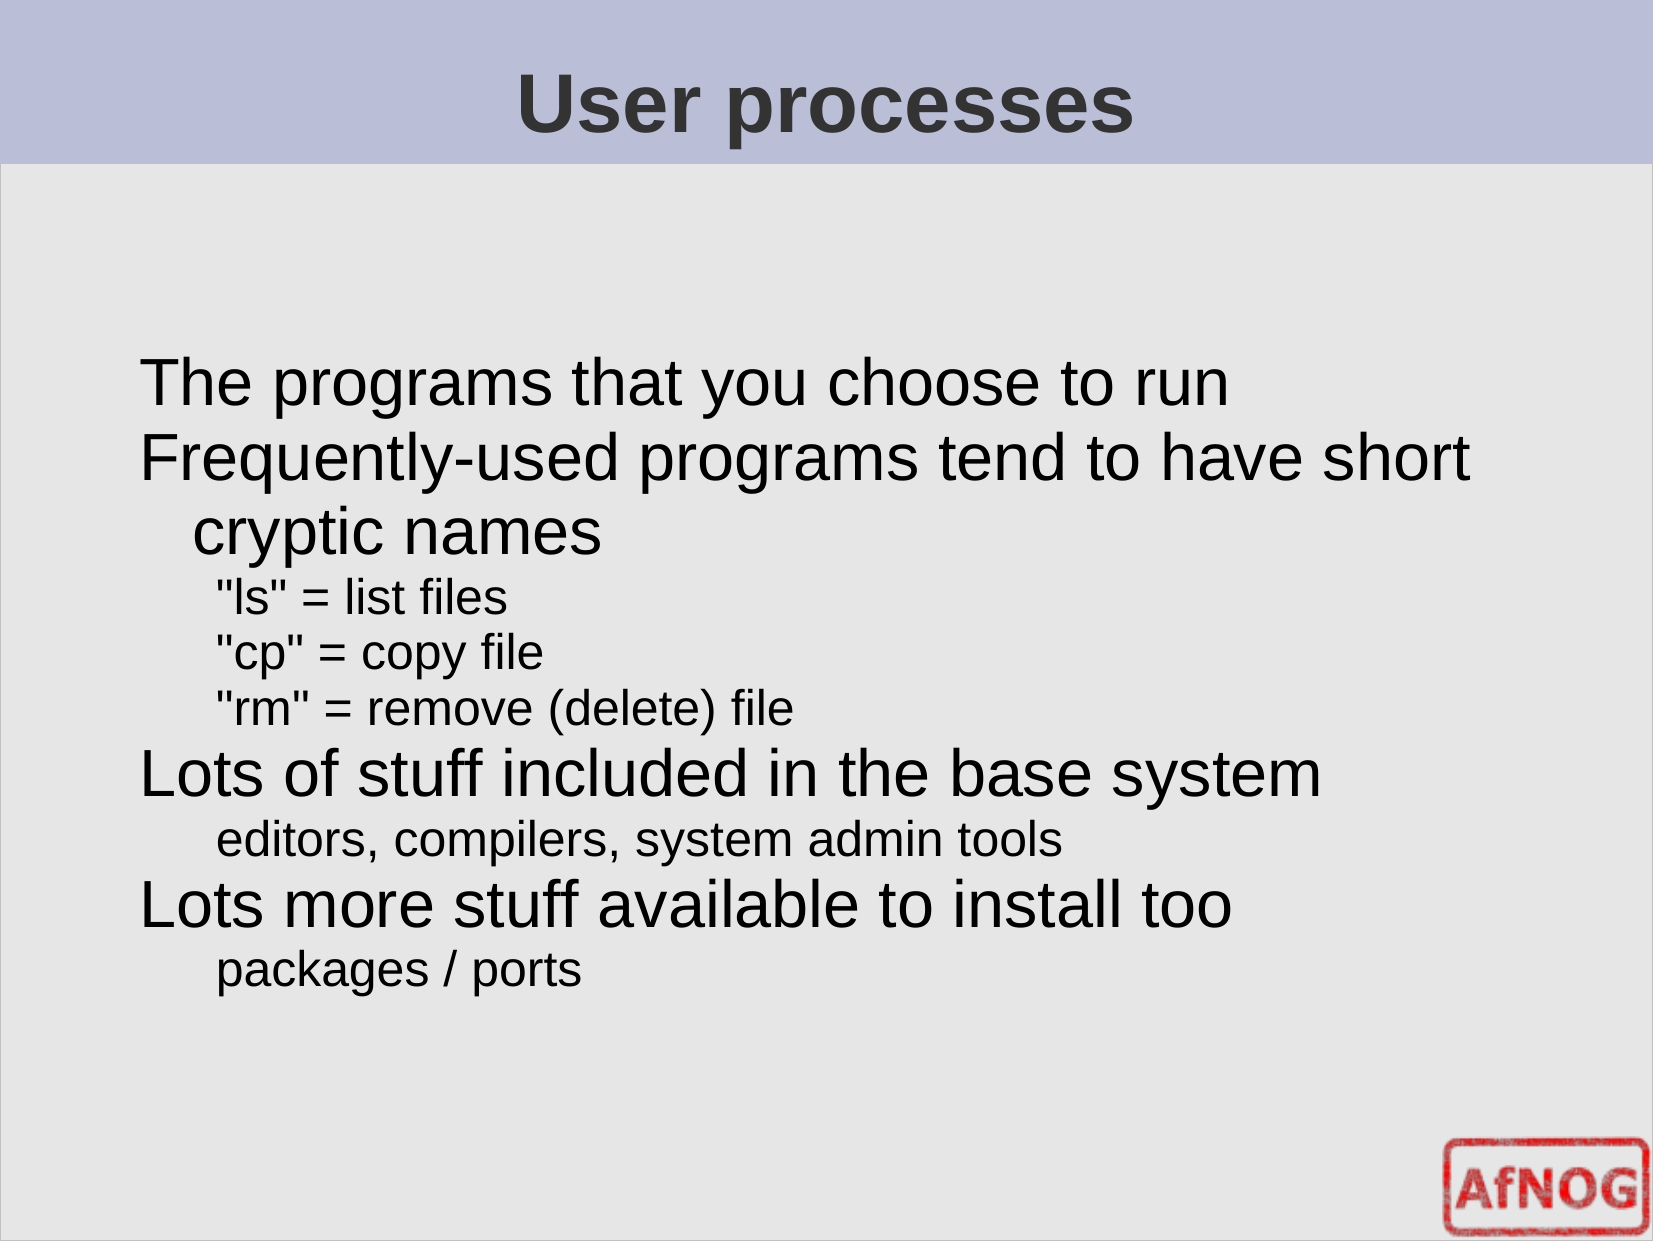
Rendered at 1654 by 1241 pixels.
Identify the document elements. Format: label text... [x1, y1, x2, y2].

title User processes [0, 0, 1653, 208]
list The programs that you choose to run Frequently-used programs tend to have short cryptic names "ls" = list files "cp" = copy file "rm" = remove (delete) file Lots of stuff included in the base system editors, compilers, system admin tools Lots more stuff available to install too packages / ports [121, 344, 1534, 1127]
picture [1441, 1135, 1653, 1241]
